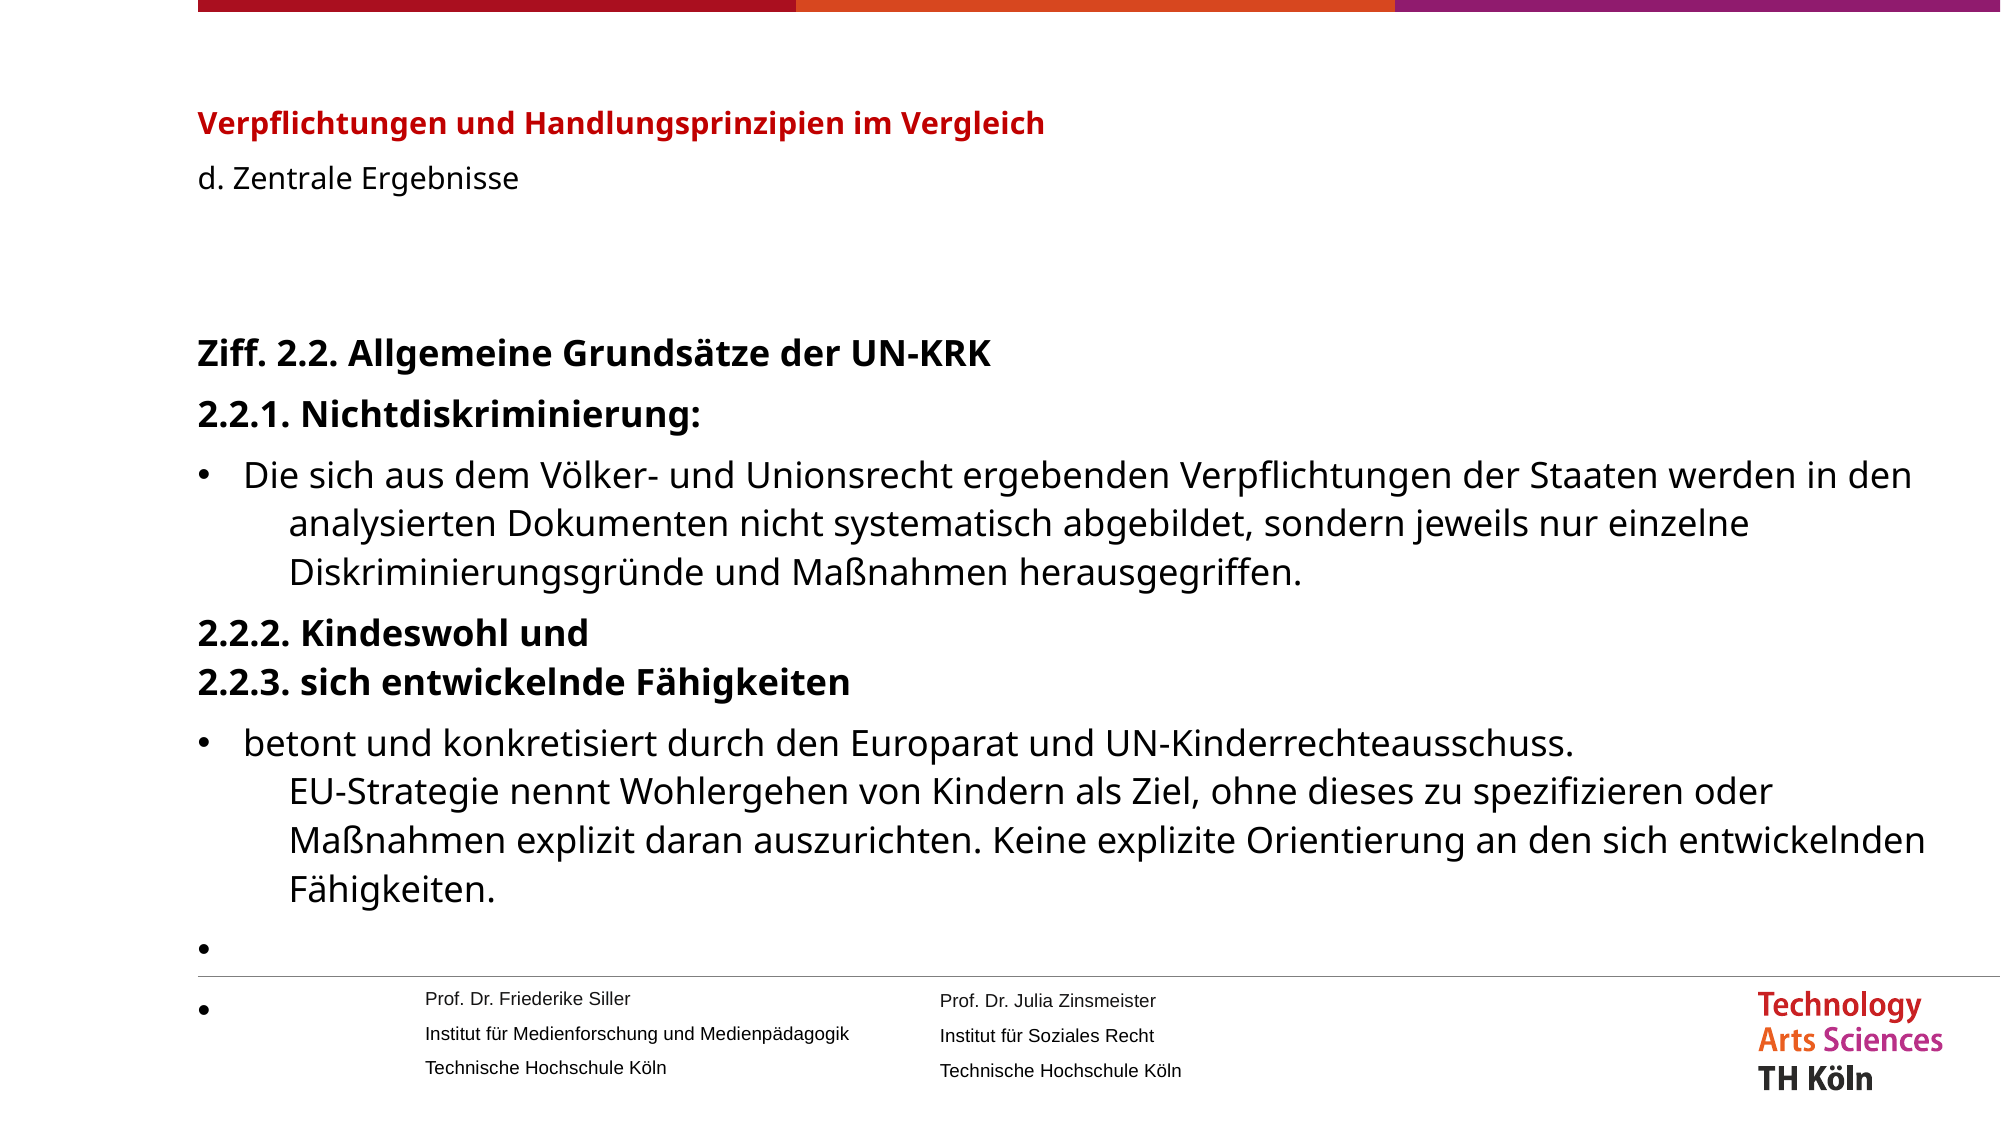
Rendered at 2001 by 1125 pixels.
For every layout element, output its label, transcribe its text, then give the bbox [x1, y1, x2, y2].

title Verpflichtungen und Handlungsprinzipien im Vergleich d. Zentrale Ergebnisse [197, 85, 1970, 208]
list Ziff. 2.2. Allgemeine Grundsätze der UN-KRK 2.2.1. Nichtdiskriminierung: Die sich aus dem Völker- und Unionsrecht ergebenden Verpflichtungen der Staaten werden in den analysierten Dokumenten nicht systematisch abgebildet, sondern jeweils nur einzelne Diskriminierungsgründe und Maßnahmen herausgegriffen. 2.2.2. Kindeswohl und 2.2.3. sich entwickelnde Fähigkeiten betont und konkretisiert durch den Europarat und UN-Kinderrechteausschuss. EU-Strategie nennt Wohlergehen von Kindern als Ziel, ohne dieses zu spezifizieren oder Maßnahmen explizit daran auszurichten. Keine explizite Orientierung an den sich entwickelnden Fähigkeiten. [197, 208, 1970, 917]
